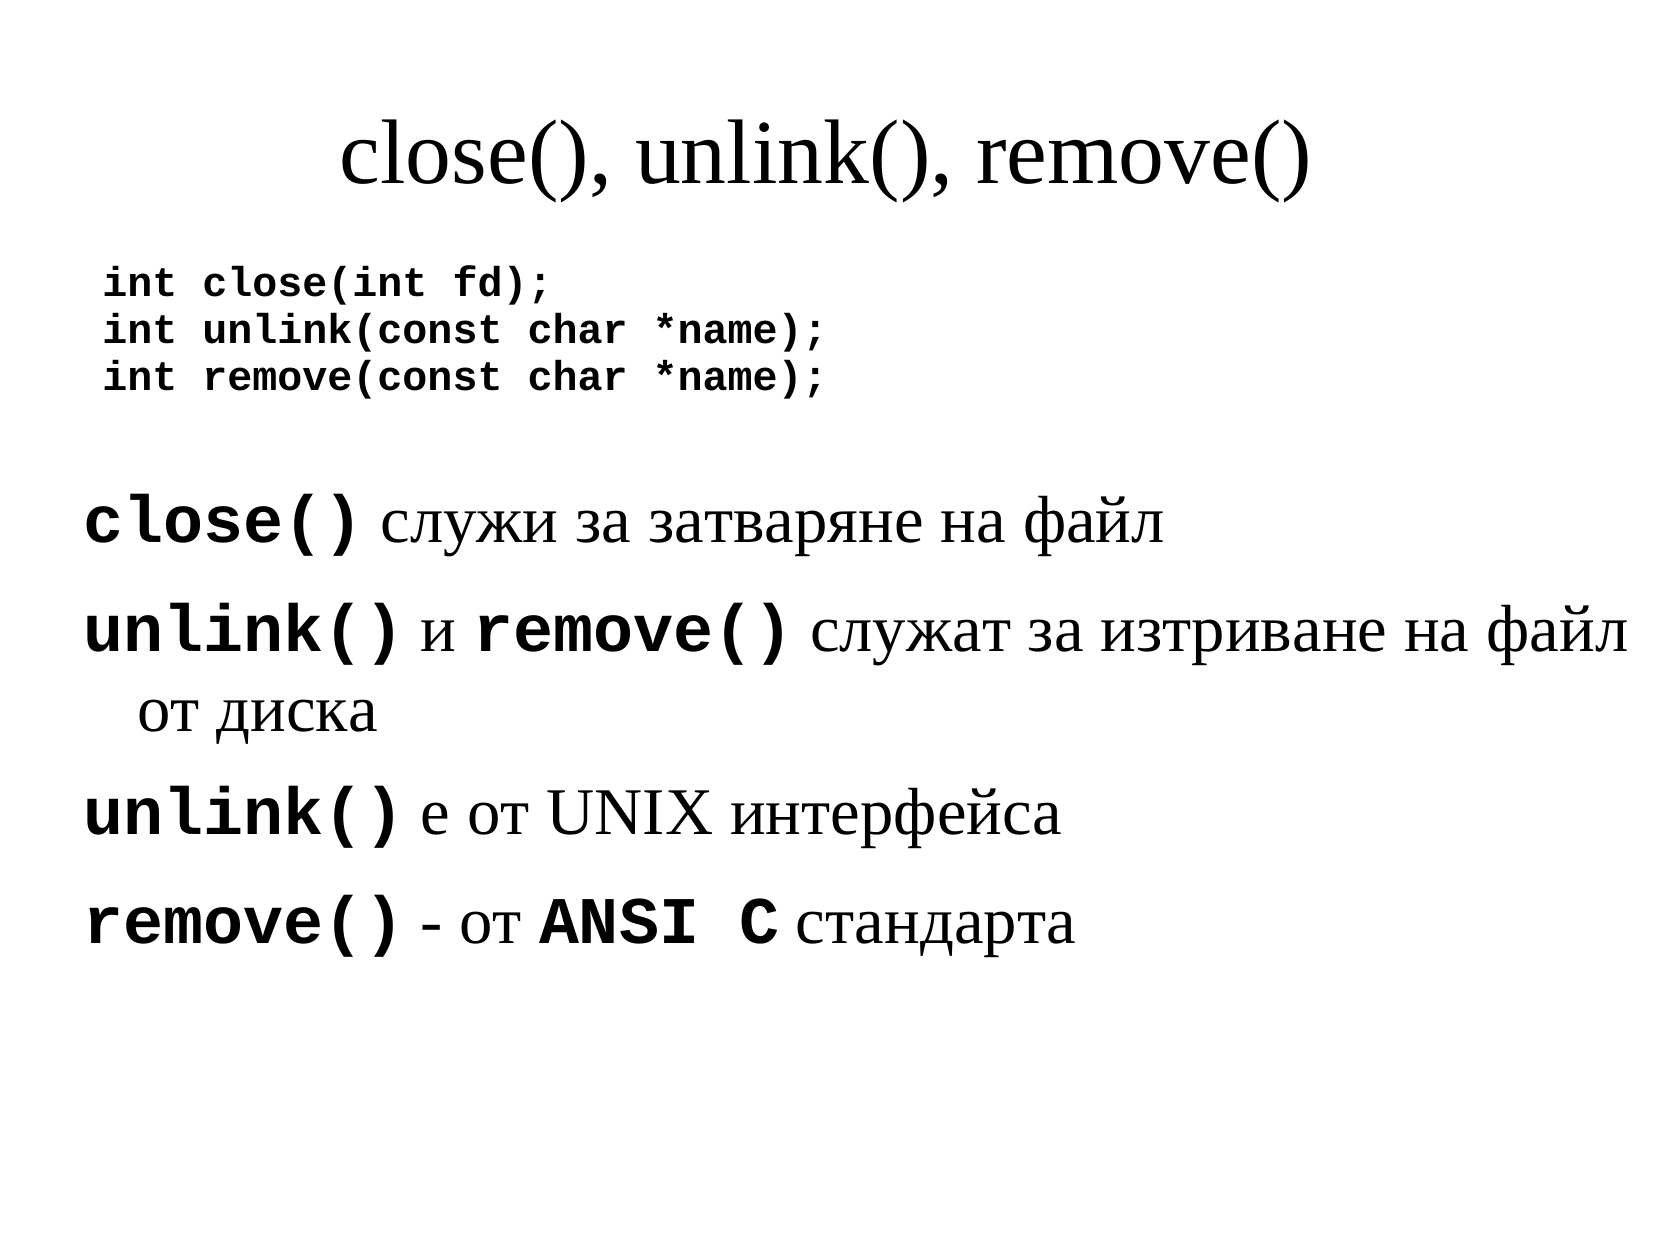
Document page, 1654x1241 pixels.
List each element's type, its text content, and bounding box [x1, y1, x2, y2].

title close(), unlink(), remove() [82, 49, 1571, 257]
list close() служи за затваряне на файл unlink() и remove() служат за изтриване на файл от диска unlink() е от UNIX интерфейса remove() - от ANSI C стандарта [66, 482, 1646, 1173]
text_box int close(int fd); int unlink(const char *name); int remove(const char *name); [87, 254, 1523, 460]
